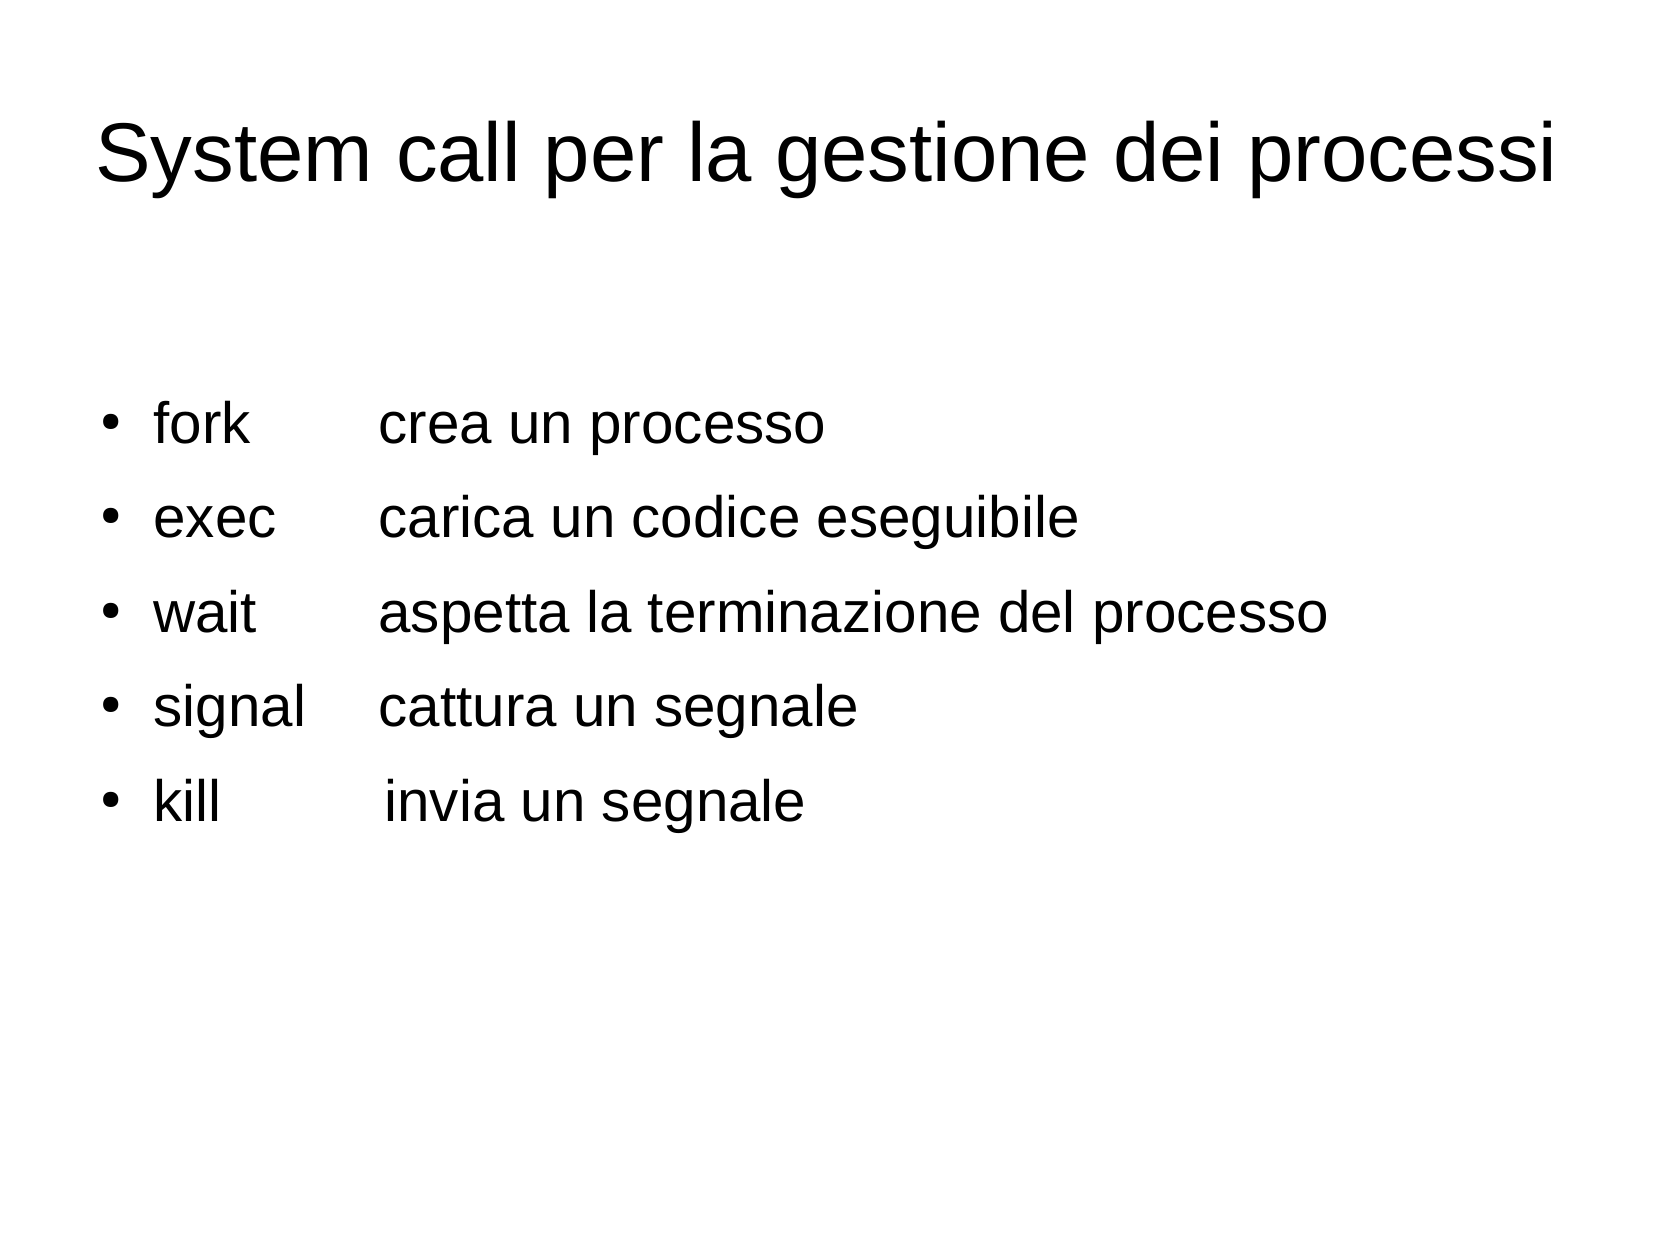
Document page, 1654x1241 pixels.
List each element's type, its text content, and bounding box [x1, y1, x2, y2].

list fork crea un processo exec carica un codice eseguibile wait aspetta la terminazione del processo signal cattura un segnale kill invia un segnale [82, 390, 1538, 1110]
title System call per la gestione dei processi [82, 49, 1571, 257]
